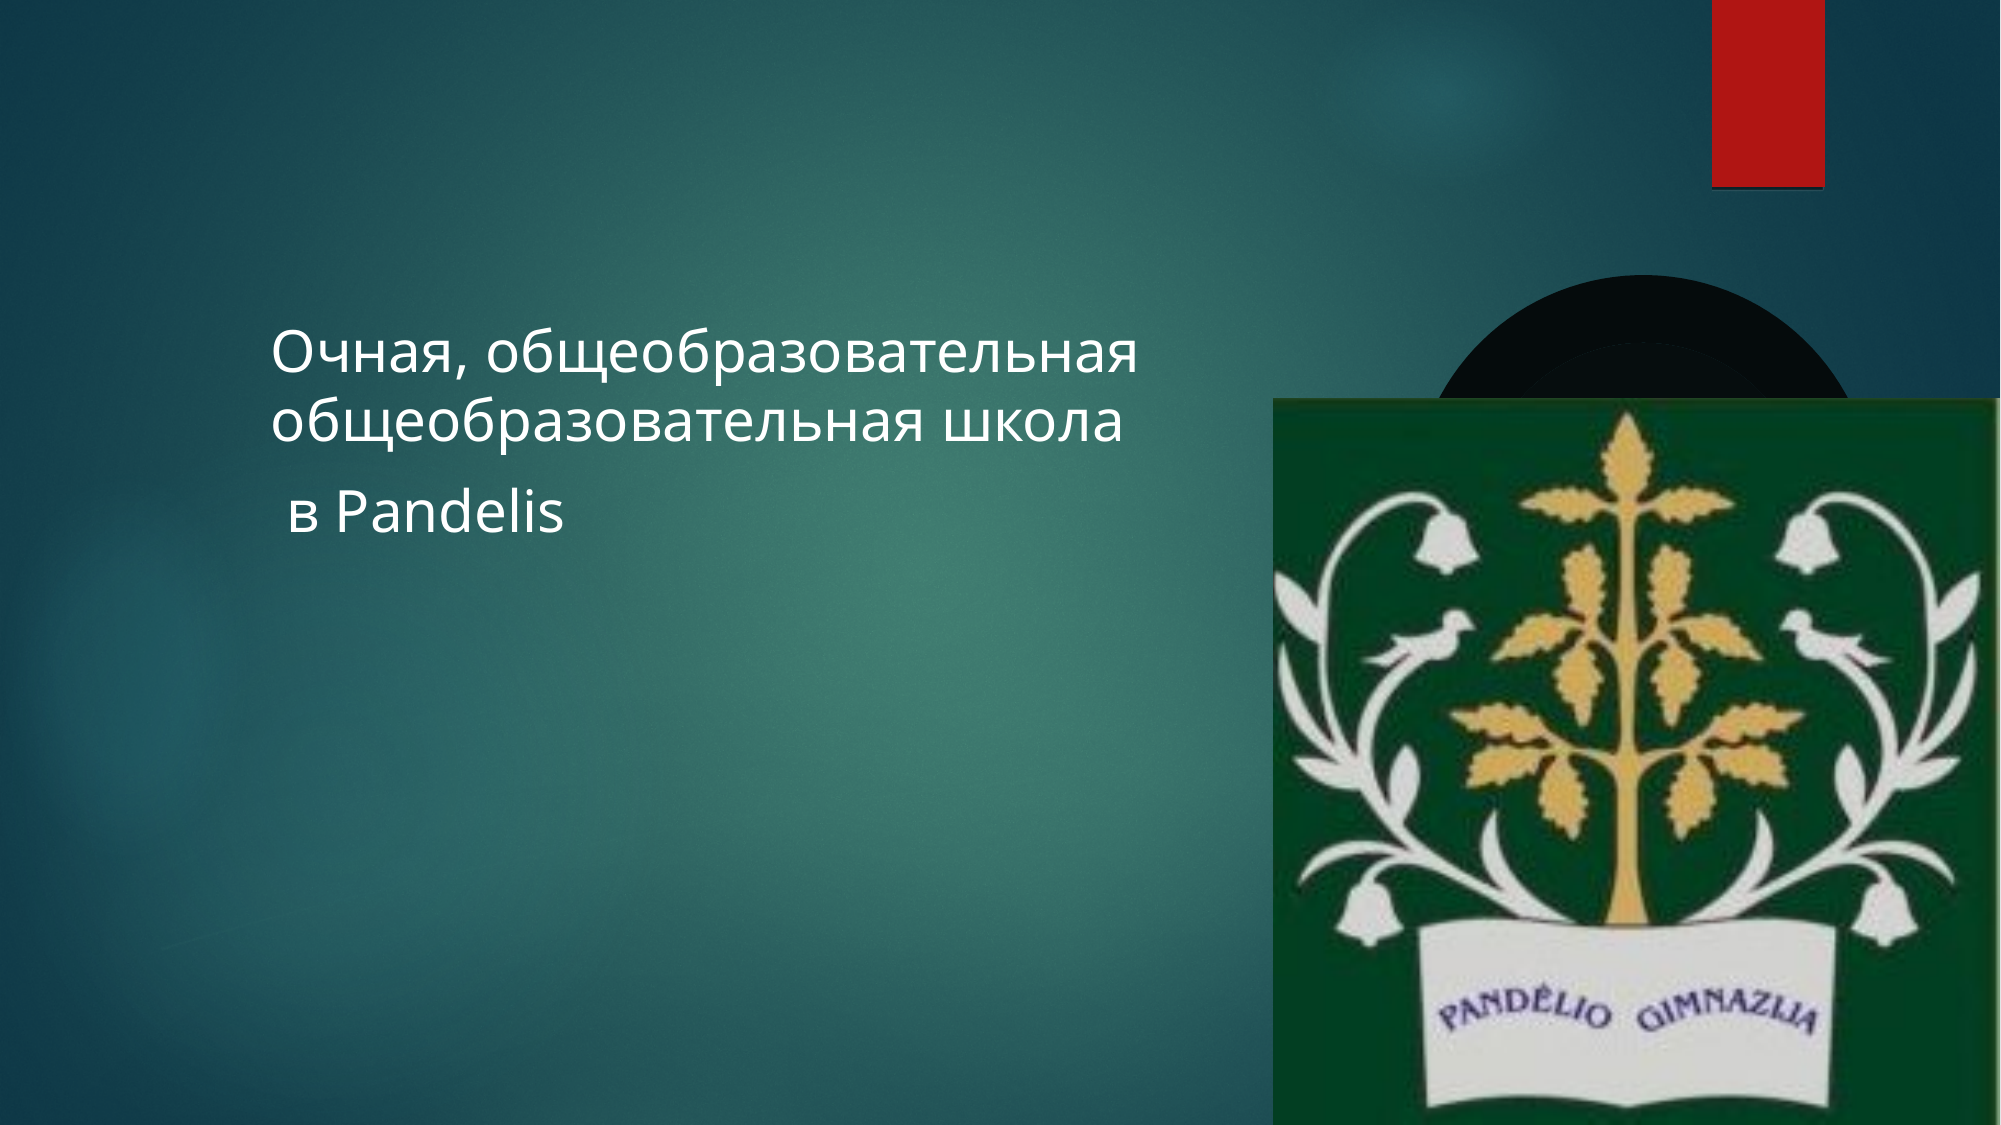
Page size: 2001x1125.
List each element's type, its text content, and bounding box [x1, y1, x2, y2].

picture [1273, 398, 2000, 1125]
list Oчная, общеобразовательная общеобразовательная школа в Pandelis [255, 34, 1649, 946]
